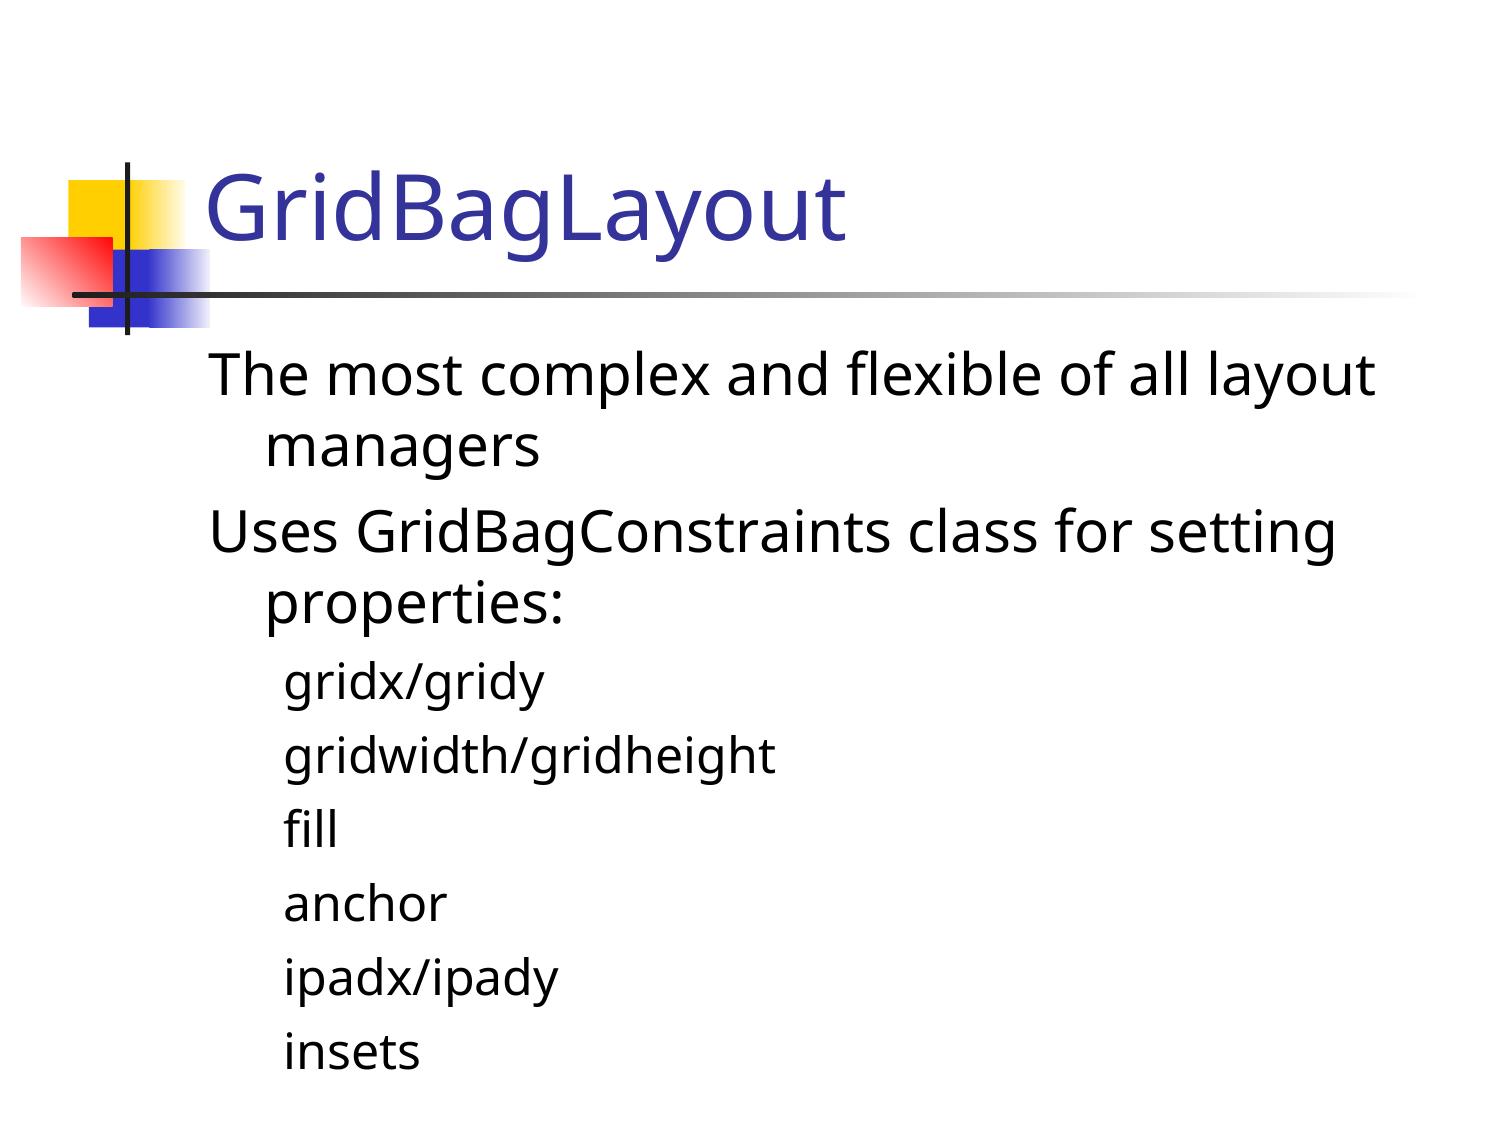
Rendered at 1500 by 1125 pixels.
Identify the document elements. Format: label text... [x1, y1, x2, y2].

list The most complex and flexible of all layout managers Uses GridBagConstraints class for setting properties: gridx/gridy gridwidth/gridheight fill anchor ipadx/ipady insets [193, 331, 1469, 1090]
title GridBagLayout [188, 35, 1468, 276]
